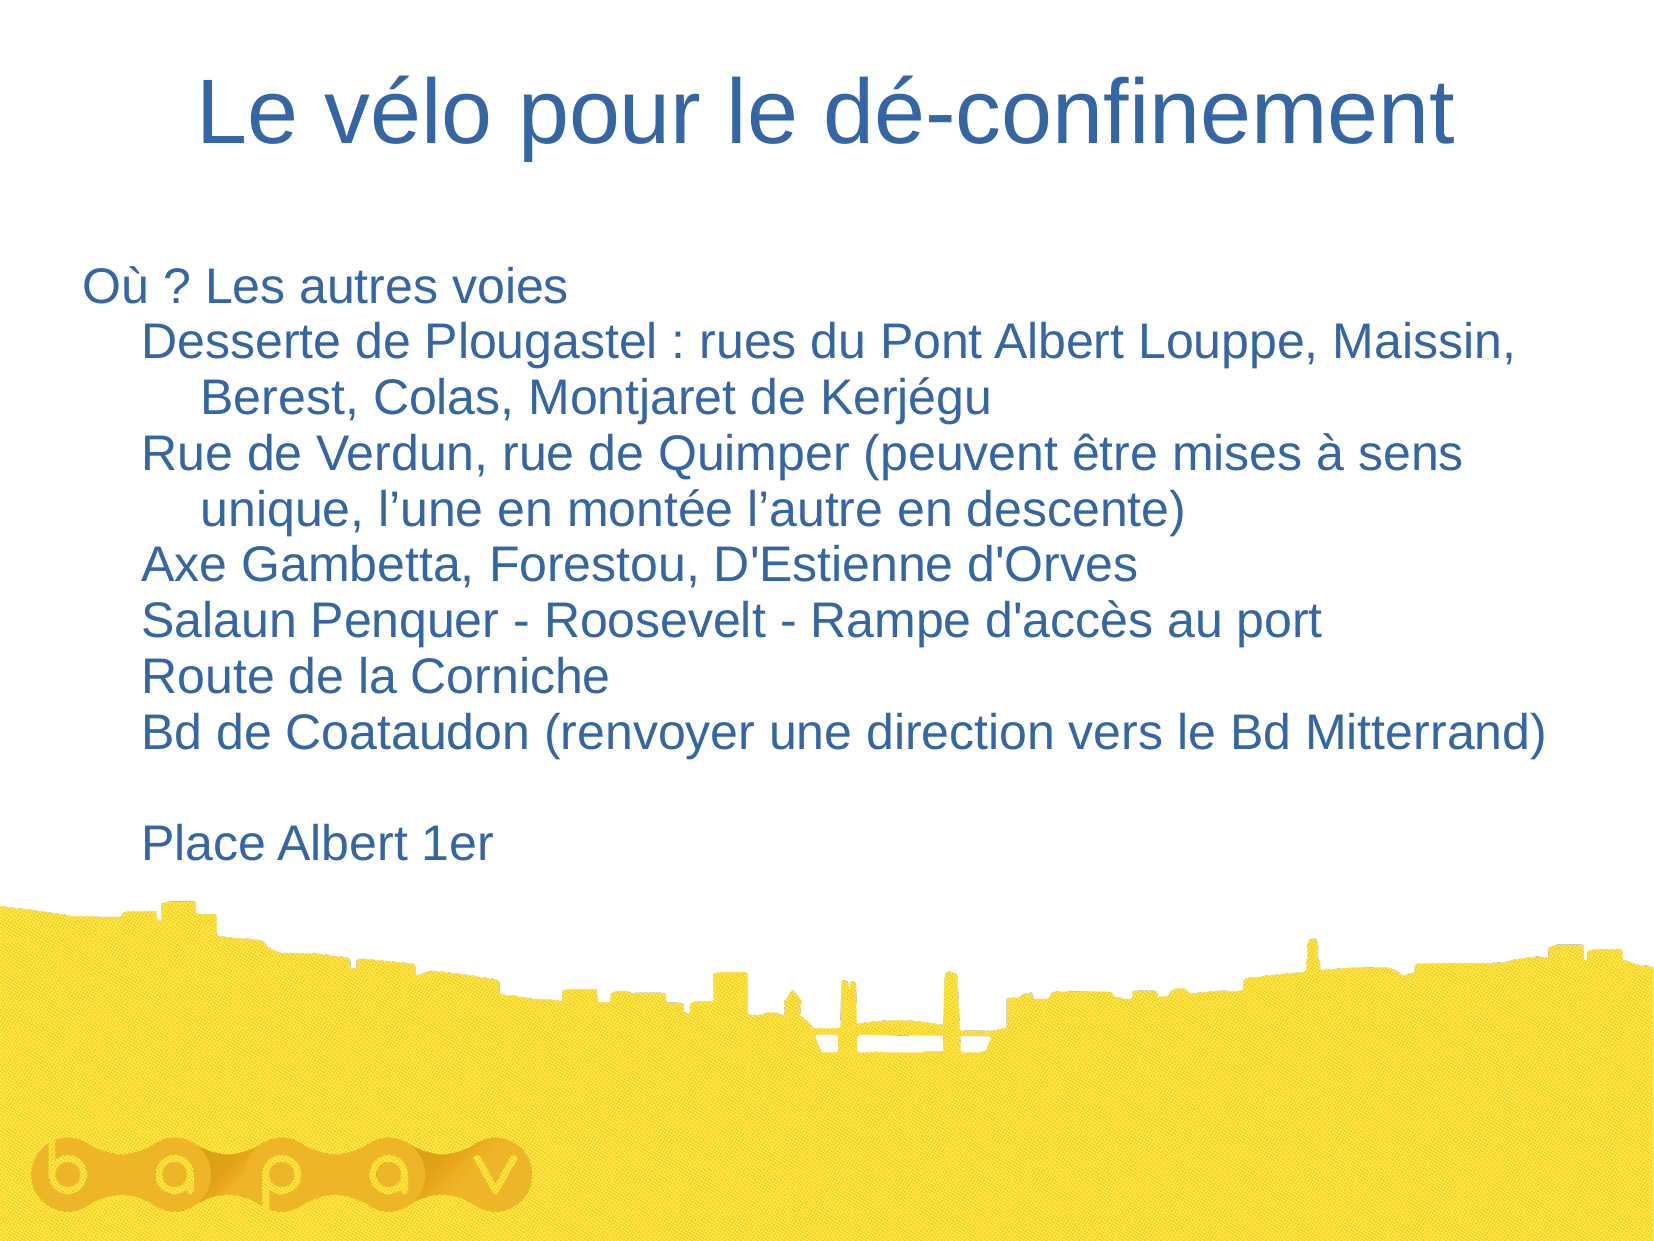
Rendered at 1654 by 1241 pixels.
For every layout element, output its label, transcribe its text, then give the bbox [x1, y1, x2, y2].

title Le vélo pour le dé-confinement [82, 8, 1571, 216]
picture [0, 0, 1654, 1241]
subtitle Où ? Les autres voies Desserte de Plougastel : rues du Pont Albert Louppe, Maissin, Berest, Colas, Montjaret de Kerjégu Rue de Verdun, rue de Quimper (peuvent être mises à sens unique, l’une en montée l’autre en descente) Axe Gambetta, Forestou, D'Estienne d'Orves Salaun Penquer - Roosevelt - Rampe d'accès au port Route de la Corniche Bd de Coataudon (renvoyer une direction vers le Bd Mitterrand) Place Albert 1er [82, 257, 1571, 983]
